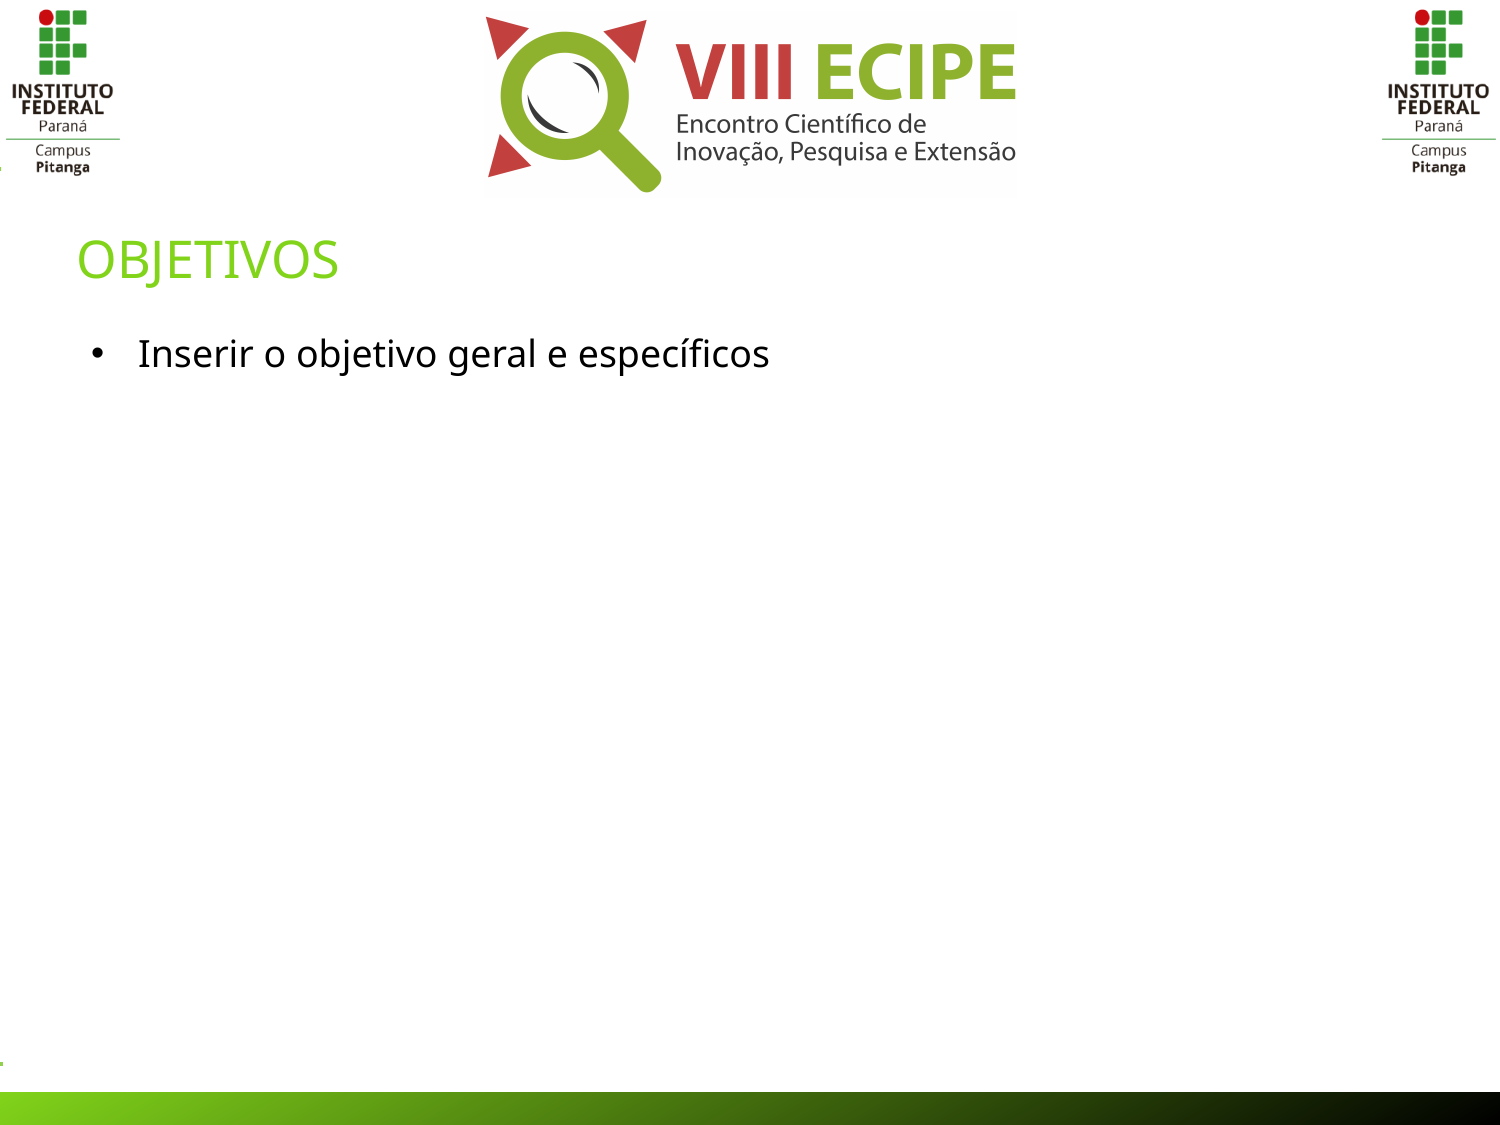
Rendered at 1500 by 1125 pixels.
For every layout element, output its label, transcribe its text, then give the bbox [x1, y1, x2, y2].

text_box Inserir o objetivo geral e específicos [76, 322, 1399, 383]
title OBJETIVOS [76, 199, 548, 323]
picture [484, 11, 1017, 198]
text_box [0, 1092, 1500, 1125]
picture [5, 7, 121, 178]
picture [1381, 7, 1497, 178]
